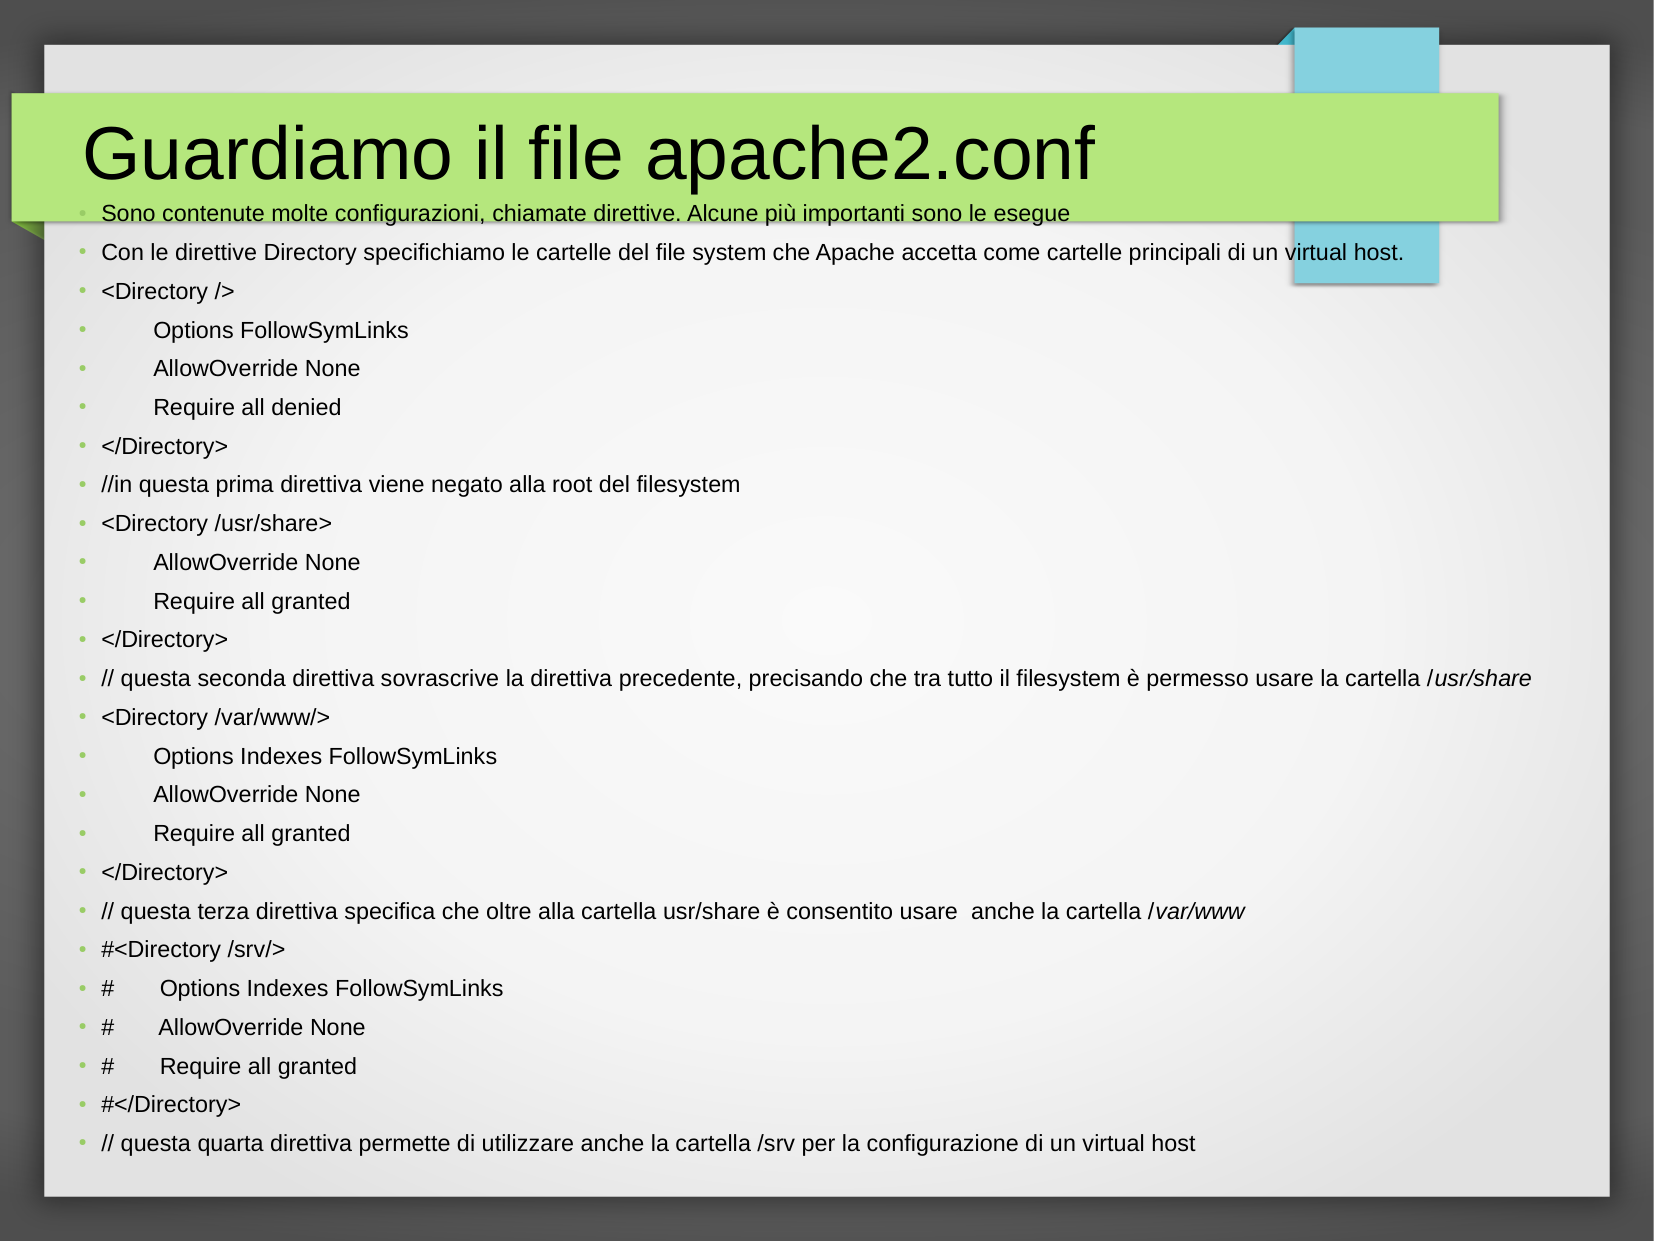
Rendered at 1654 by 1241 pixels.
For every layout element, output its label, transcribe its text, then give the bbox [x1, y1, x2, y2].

title Guardiamo il file apache2.conf [82, 94, 1264, 200]
picture [0, 0, 1654, 1241]
list Sono contenute molte configurazioni, chiamate direttive. Alcune più importanti sono le esegue Con le direttive Directory specifichiamo le cartelle del file system che Apache accetta come cartelle principali di un virtual host. <Directory /> Options FollowSymLinks AllowOverride None Require all denied </Directory> //in questa prima direttiva viene negato alla root del filesystem <Directory /usr/share> AllowOverride None Require all granted </Directory> // questa seconda direttiva sovrascrive la direttiva precedente, precisando che tra tutto il filesystem è permesso usare la cartella /usr/share <Directory /var/www/> Options Indexes FollowSymLinks AllowOverride None Require all granted </Directory> // questa terza direttiva specifica che oltre alla cartella usr/share è consentito usare anche la cartella /var/www #<Directory /srv/> # Options Indexes FollowSymLinks # AllowOverride None # Require all granted #</Directory> // questa quarta direttiva permette di utilizzare anche la cartella /srv per la configurazione di un virtual host [70, 200, 1560, 1170]
